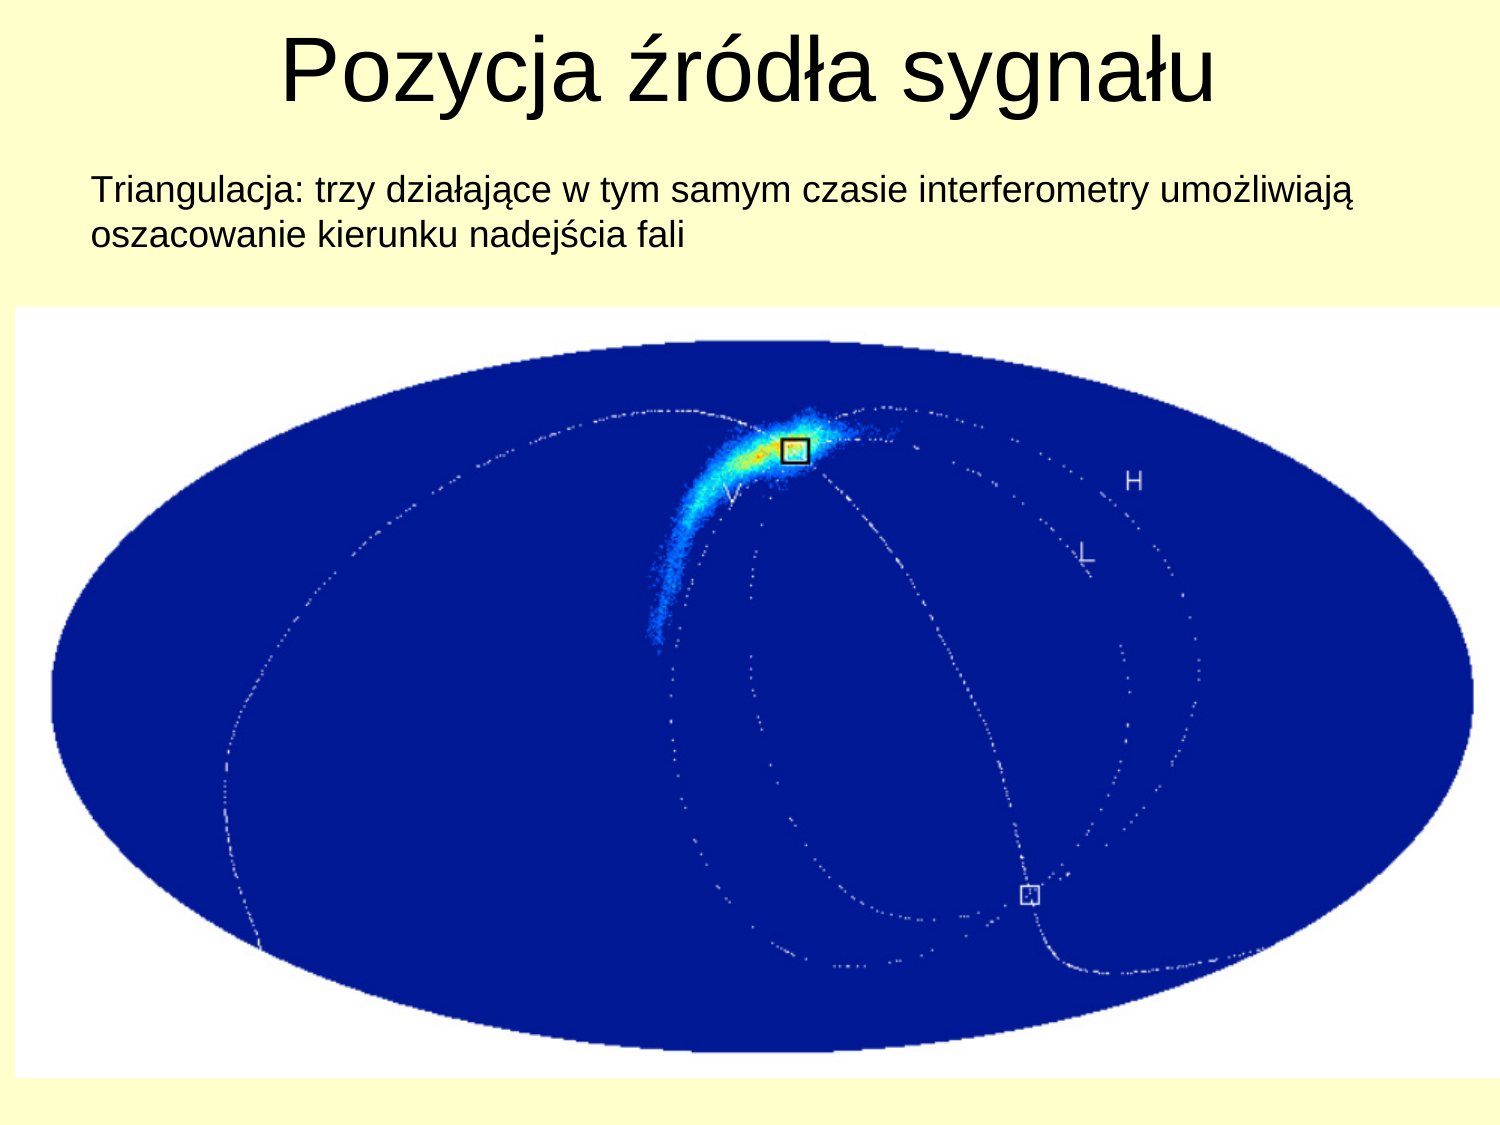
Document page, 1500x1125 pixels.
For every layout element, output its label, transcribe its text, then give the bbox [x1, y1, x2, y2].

text_box Triangulacja: trzy działające w tym samym czasie interferometry umożliwiają oszacowanie kierunku nadejścia fali [75, 157, 1379, 263]
title Pozycja źródła sygnału [74, 0, 1425, 128]
picture [15, 307, 1500, 1078]
